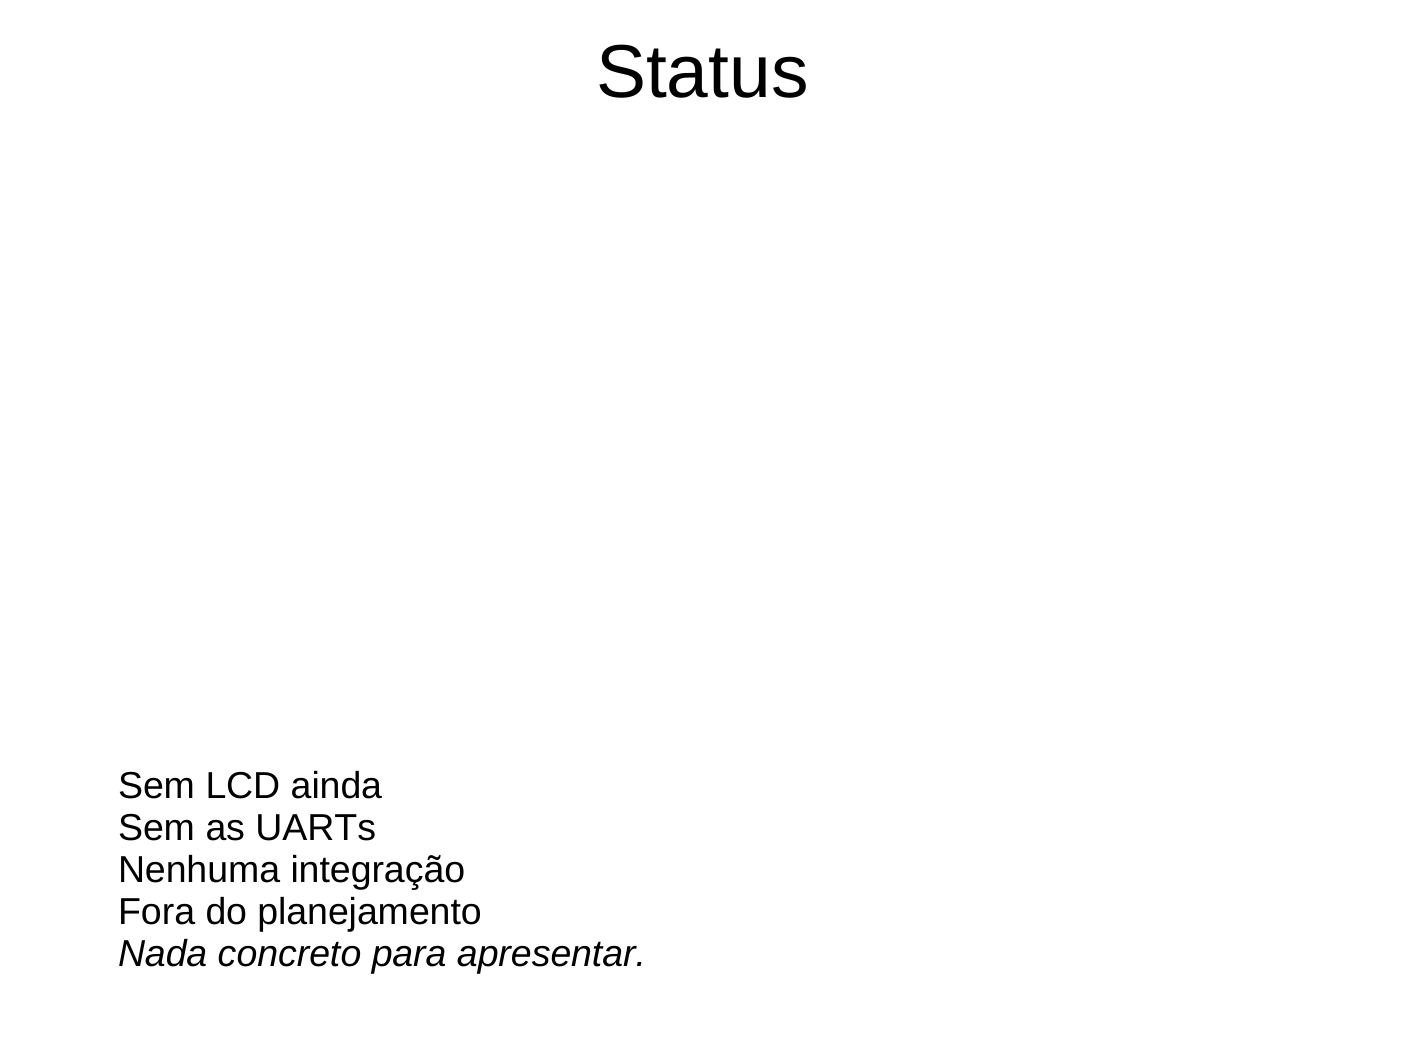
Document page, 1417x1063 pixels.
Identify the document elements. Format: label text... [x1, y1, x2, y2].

text_box Status [59, 29, 1359, 143]
text_box Sem LCD ainda Sem as UARTs Nenhuma integração Fora do planejamento Nada concreto para apresentar. [118, 764, 1359, 1049]
